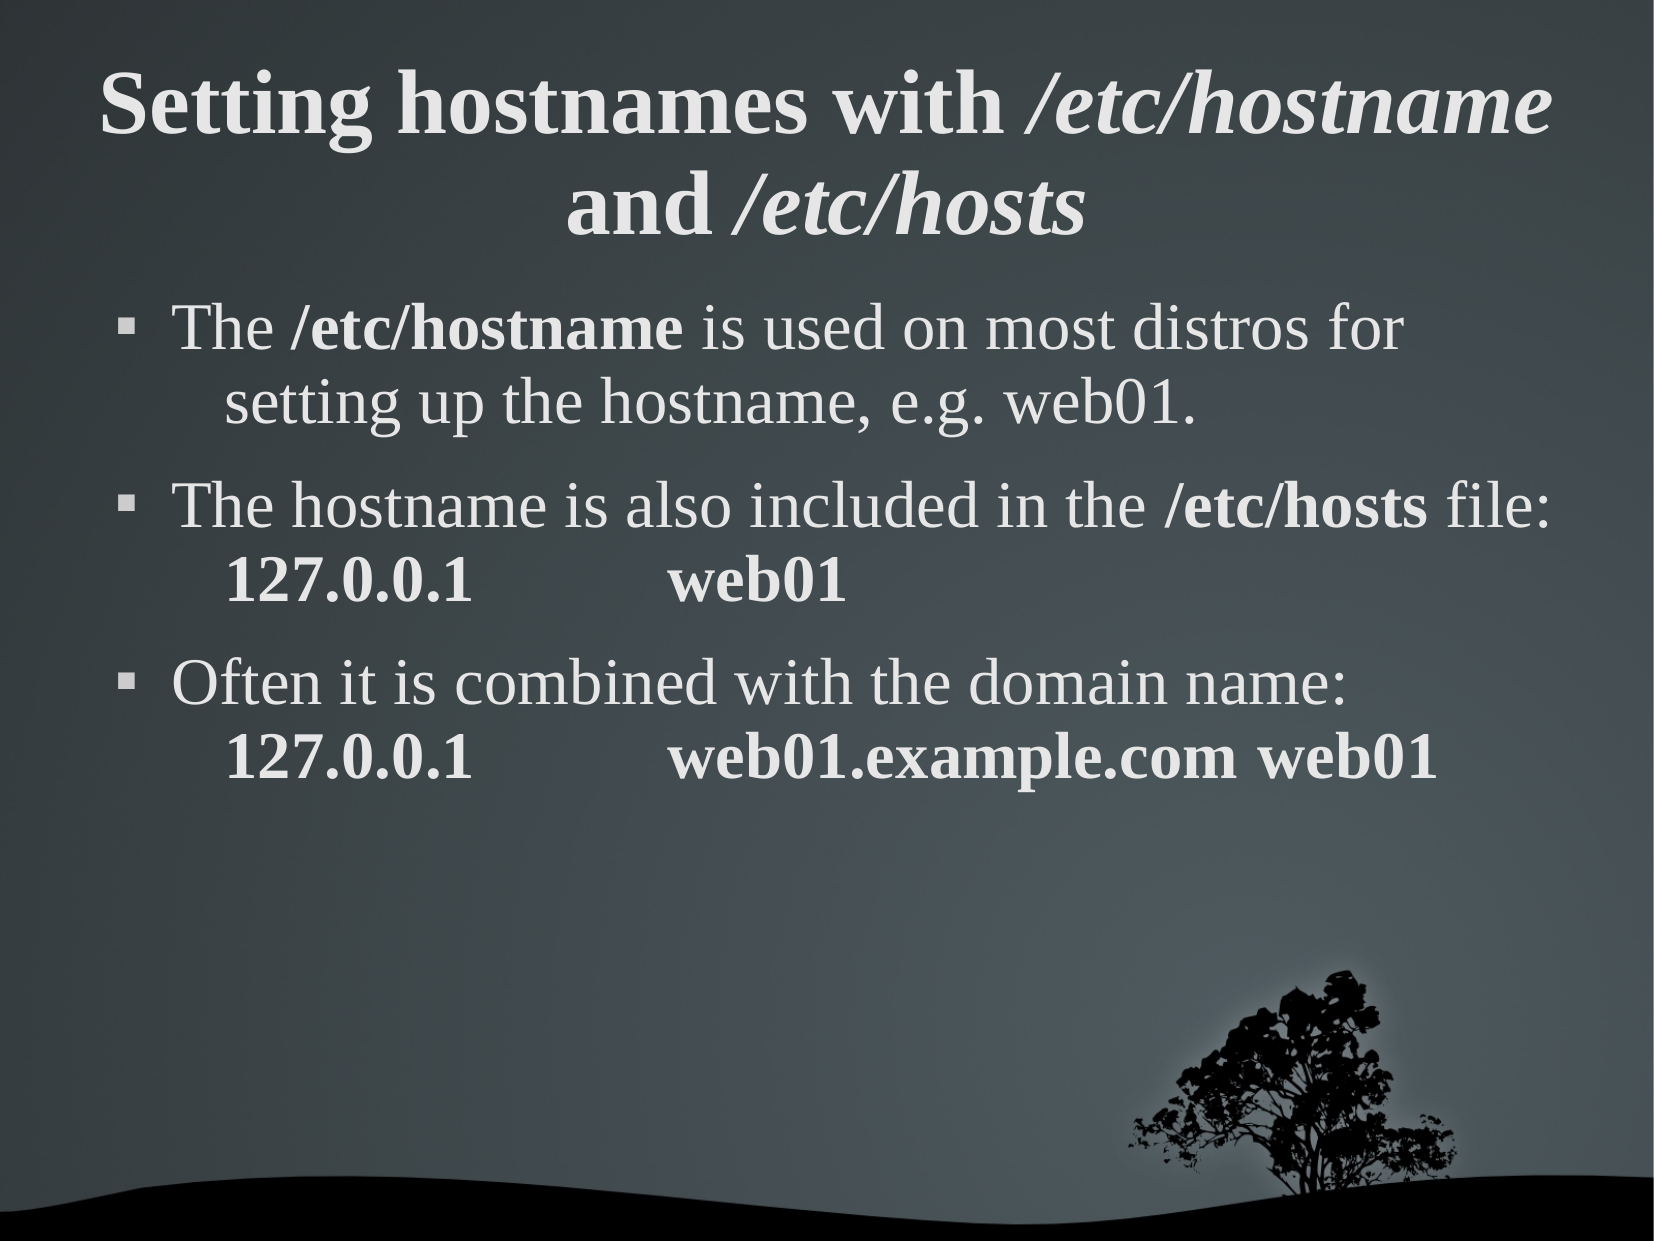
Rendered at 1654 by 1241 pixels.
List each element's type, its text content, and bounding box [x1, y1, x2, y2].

list The /etc/hostname is used on most distros for setting up the hostname, e.g. web01. The hostname is also included in the /etc/hosts file: 127.0.0.1 web01 Often it is combined with the domain name: 127.0.0.1 web01.example.com web01 [82, 290, 1571, 1158]
picture [0, 0, 1654, 1241]
title Setting hostnames with /etc/hostname and /etc/hosts [82, 33, 1571, 273]
